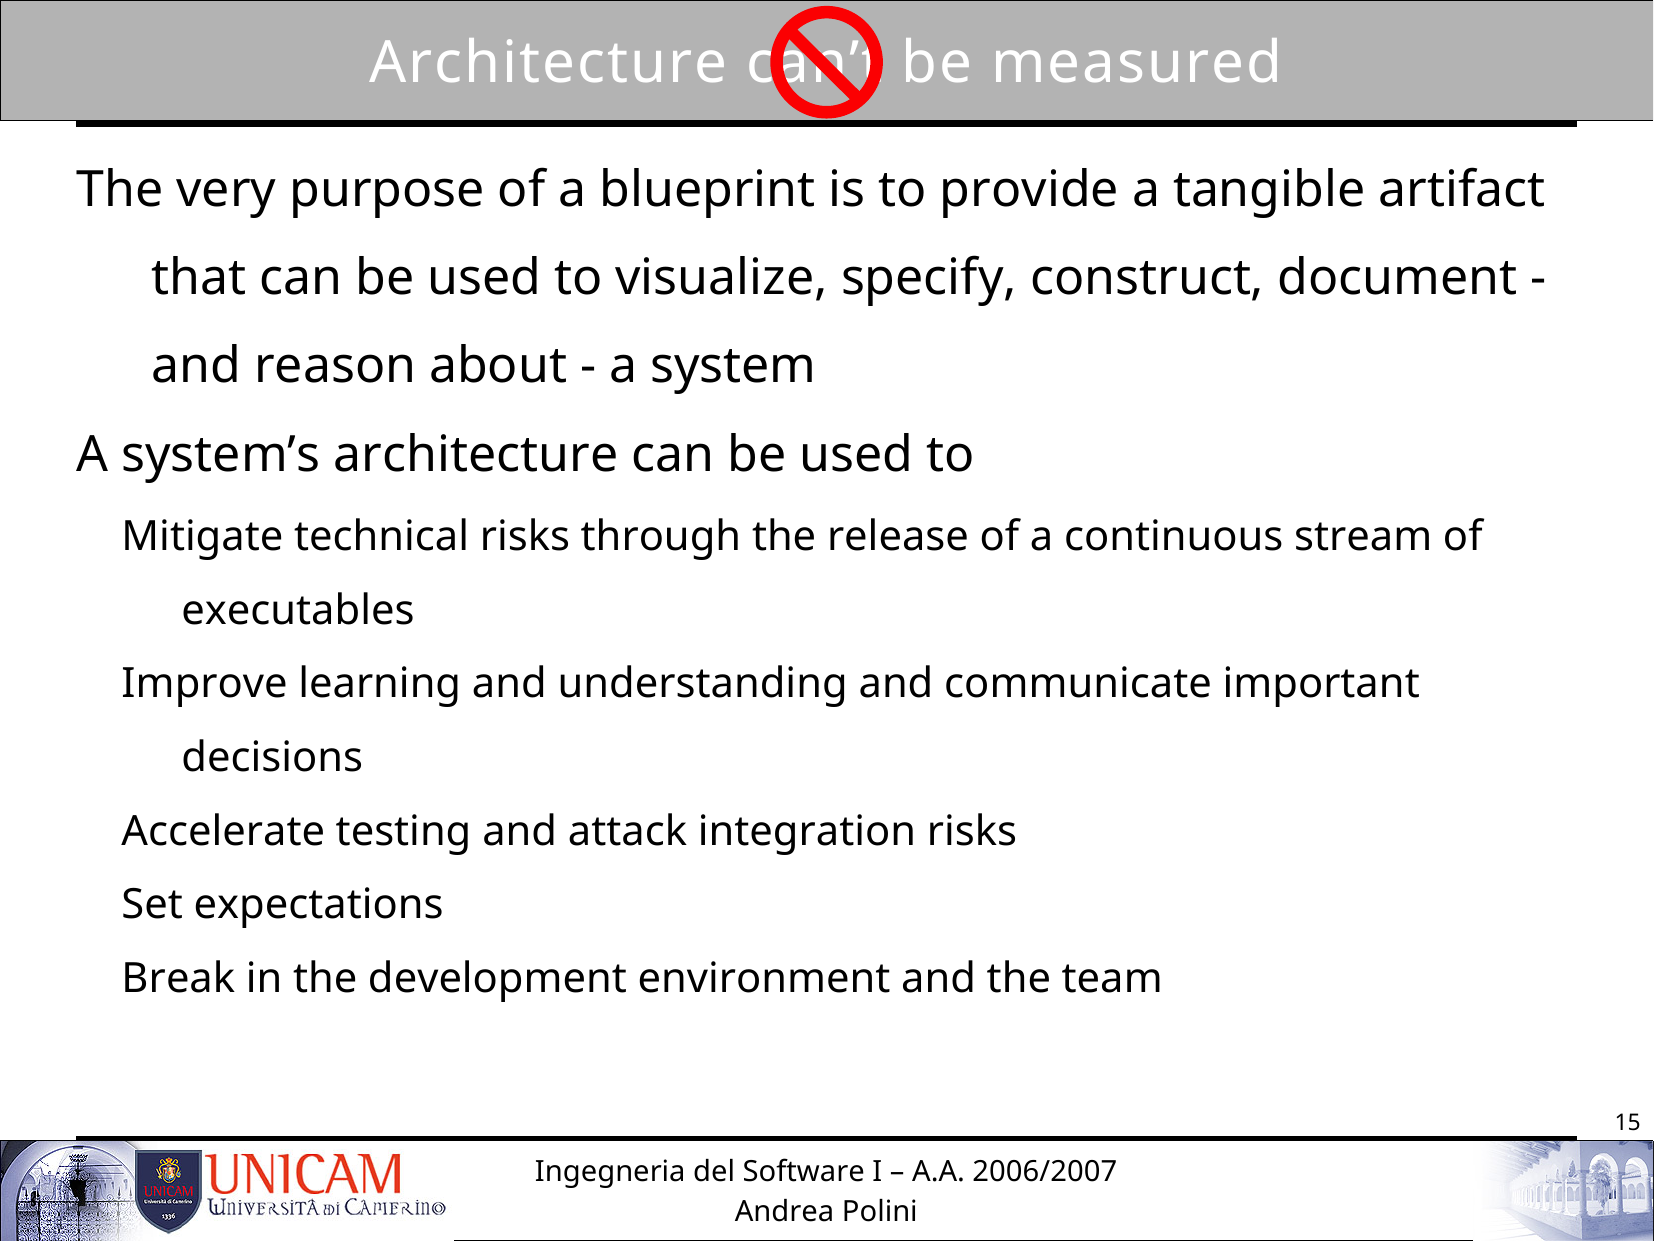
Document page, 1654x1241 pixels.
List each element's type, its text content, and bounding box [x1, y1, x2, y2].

title Architecture can’t be measured [0, 0, 1653, 121]
list The very purpose of a blueprint is to provide a tangible artifact that can be used to visualize, specify, construct, document - and reason about - a system A system’s architecture can be used to Mitigate technical risks through the release of a continuous stream of executables Improve learning and understanding and communicate important decisions Accelerate testing and attack integration risks Set expectations Break in the development environment and the team [76, 152, 1577, 876]
picture [0, 1141, 454, 1241]
picture [1473, 1141, 1654, 1241]
